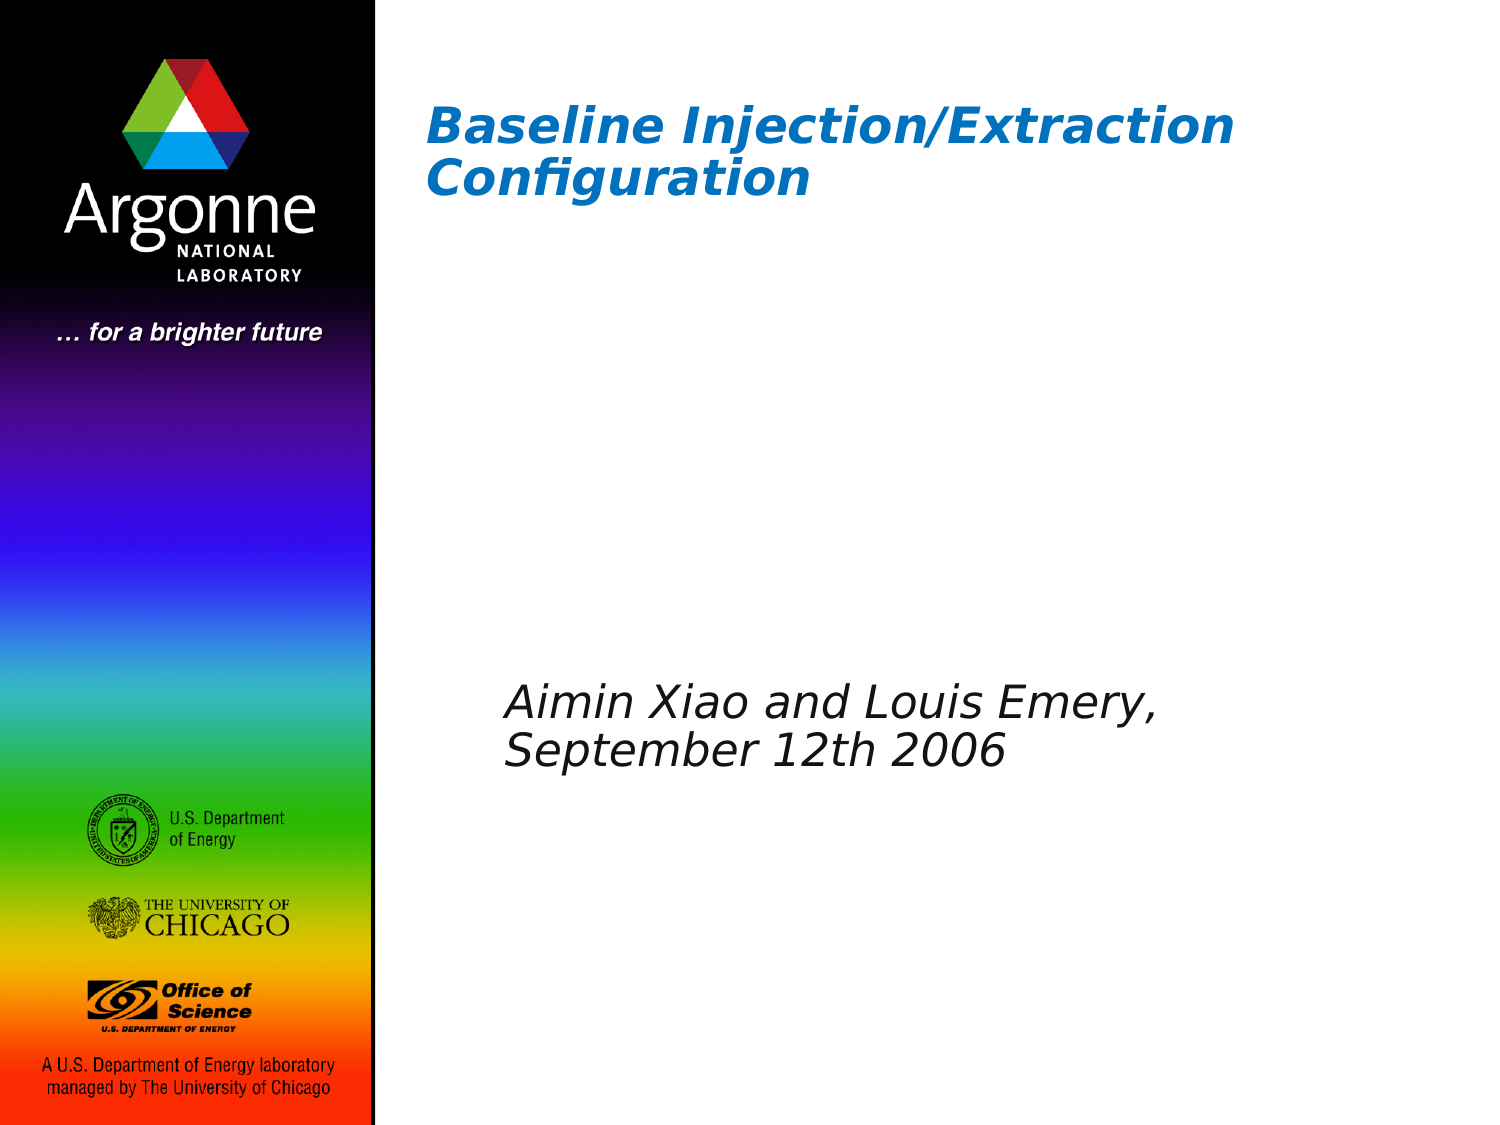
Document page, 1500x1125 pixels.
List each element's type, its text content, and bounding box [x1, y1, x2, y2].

title Baseline Injection/Extraction Configuration [426, 98, 1304, 210]
picture [0, 0, 375, 1125]
subtitle Aimin Xiao and Louis Emery, September 12th 2006 [439, 678, 1229, 780]
